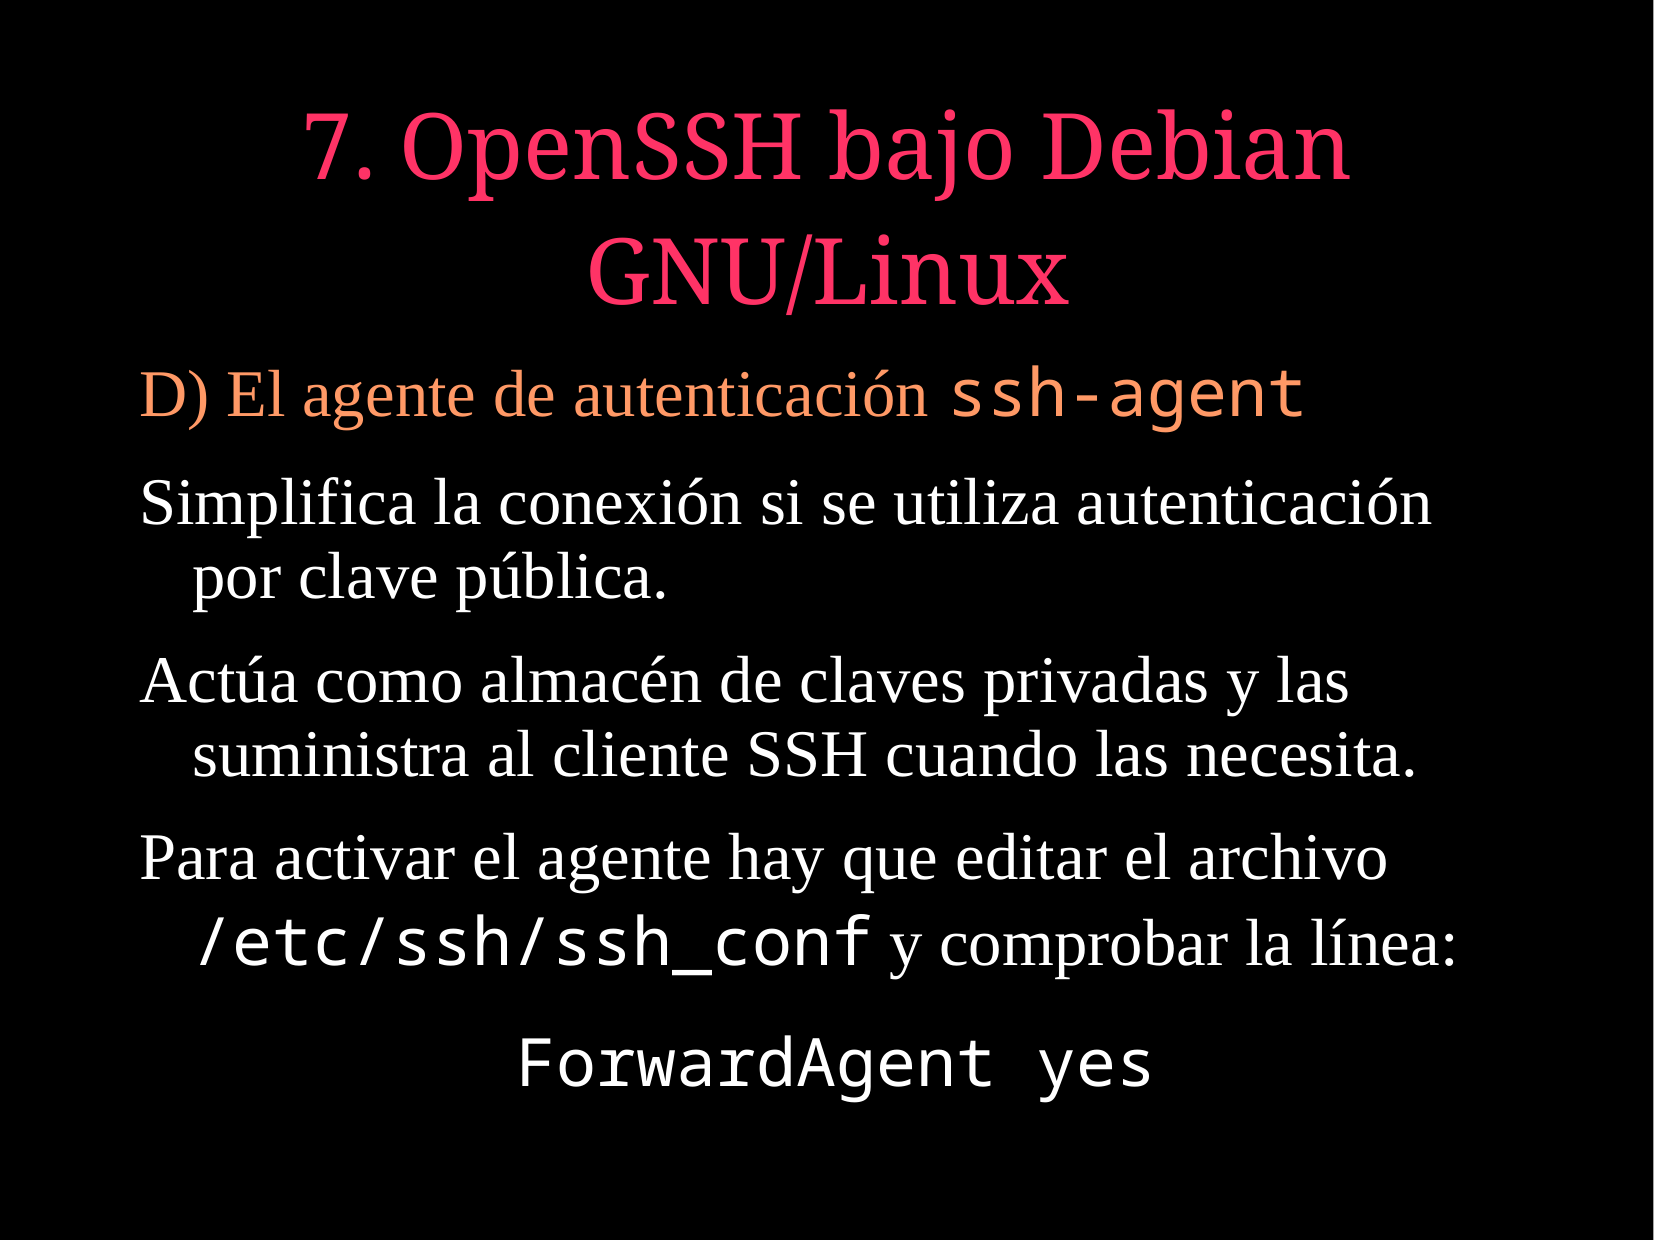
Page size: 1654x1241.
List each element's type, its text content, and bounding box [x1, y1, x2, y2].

title 7. OpenSSH bajo Debian GNU/Linux [121, 82, 1534, 331]
list D) El agente de autenticación ssh-agent Simplifica la conexión si se utiliza autenticación por clave pública. Actúa como almacén de claves privadas y las suministra al cliente SSH cuando las necesita. Para activar el agente hay que editar el archivo /etc/ssh/ssh_conf y comprobar la línea: ForwardAgent yes [121, 344, 1534, 1141]
